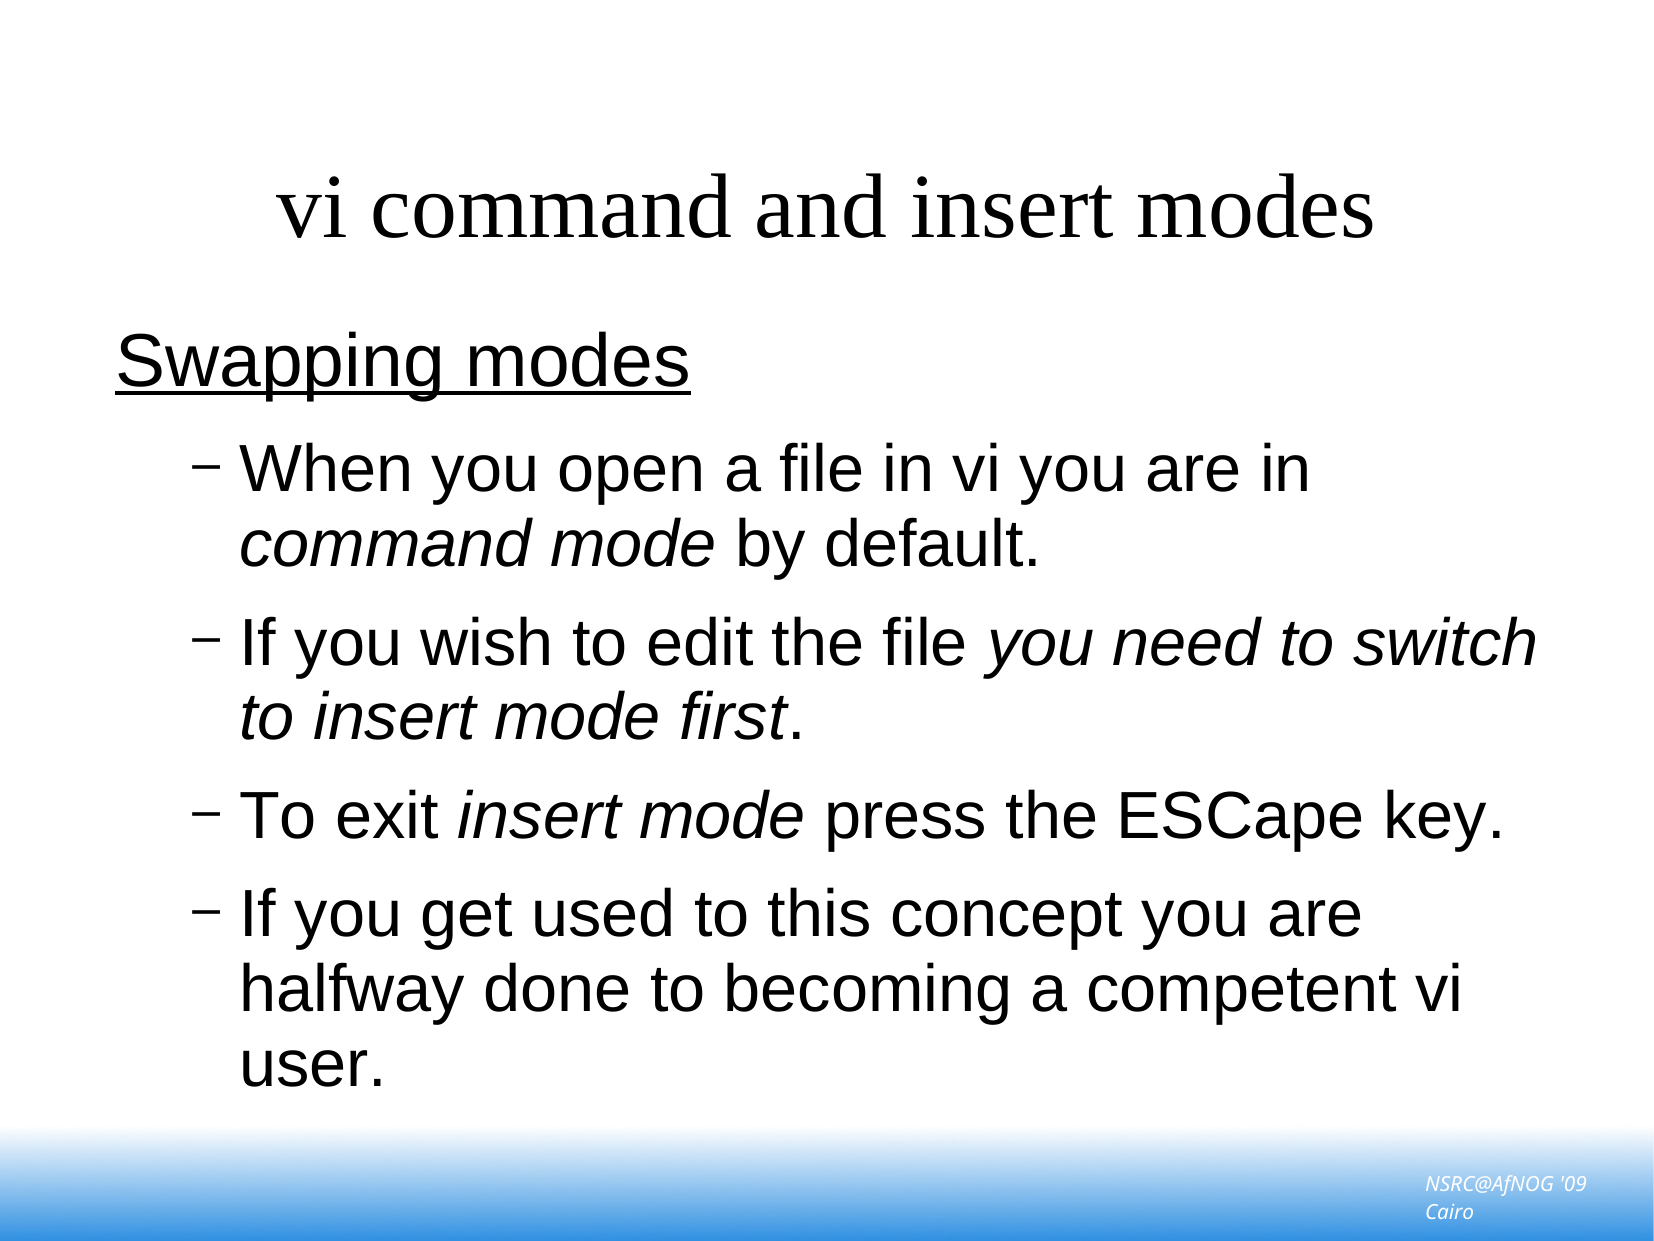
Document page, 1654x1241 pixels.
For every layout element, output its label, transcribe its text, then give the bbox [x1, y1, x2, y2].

title vi command and insert modes [121, 102, 1534, 311]
picture [0, 1124, 1654, 1241]
list Swapping modes When you open a file in vi you are in command mode by default. If you wish to edit the file you need to switch to insert mode first. To exit insert mode press the ESCape key. If you get used to this concept you are halfway done to becoming a competent vi user. [97, 327, 1576, 1117]
